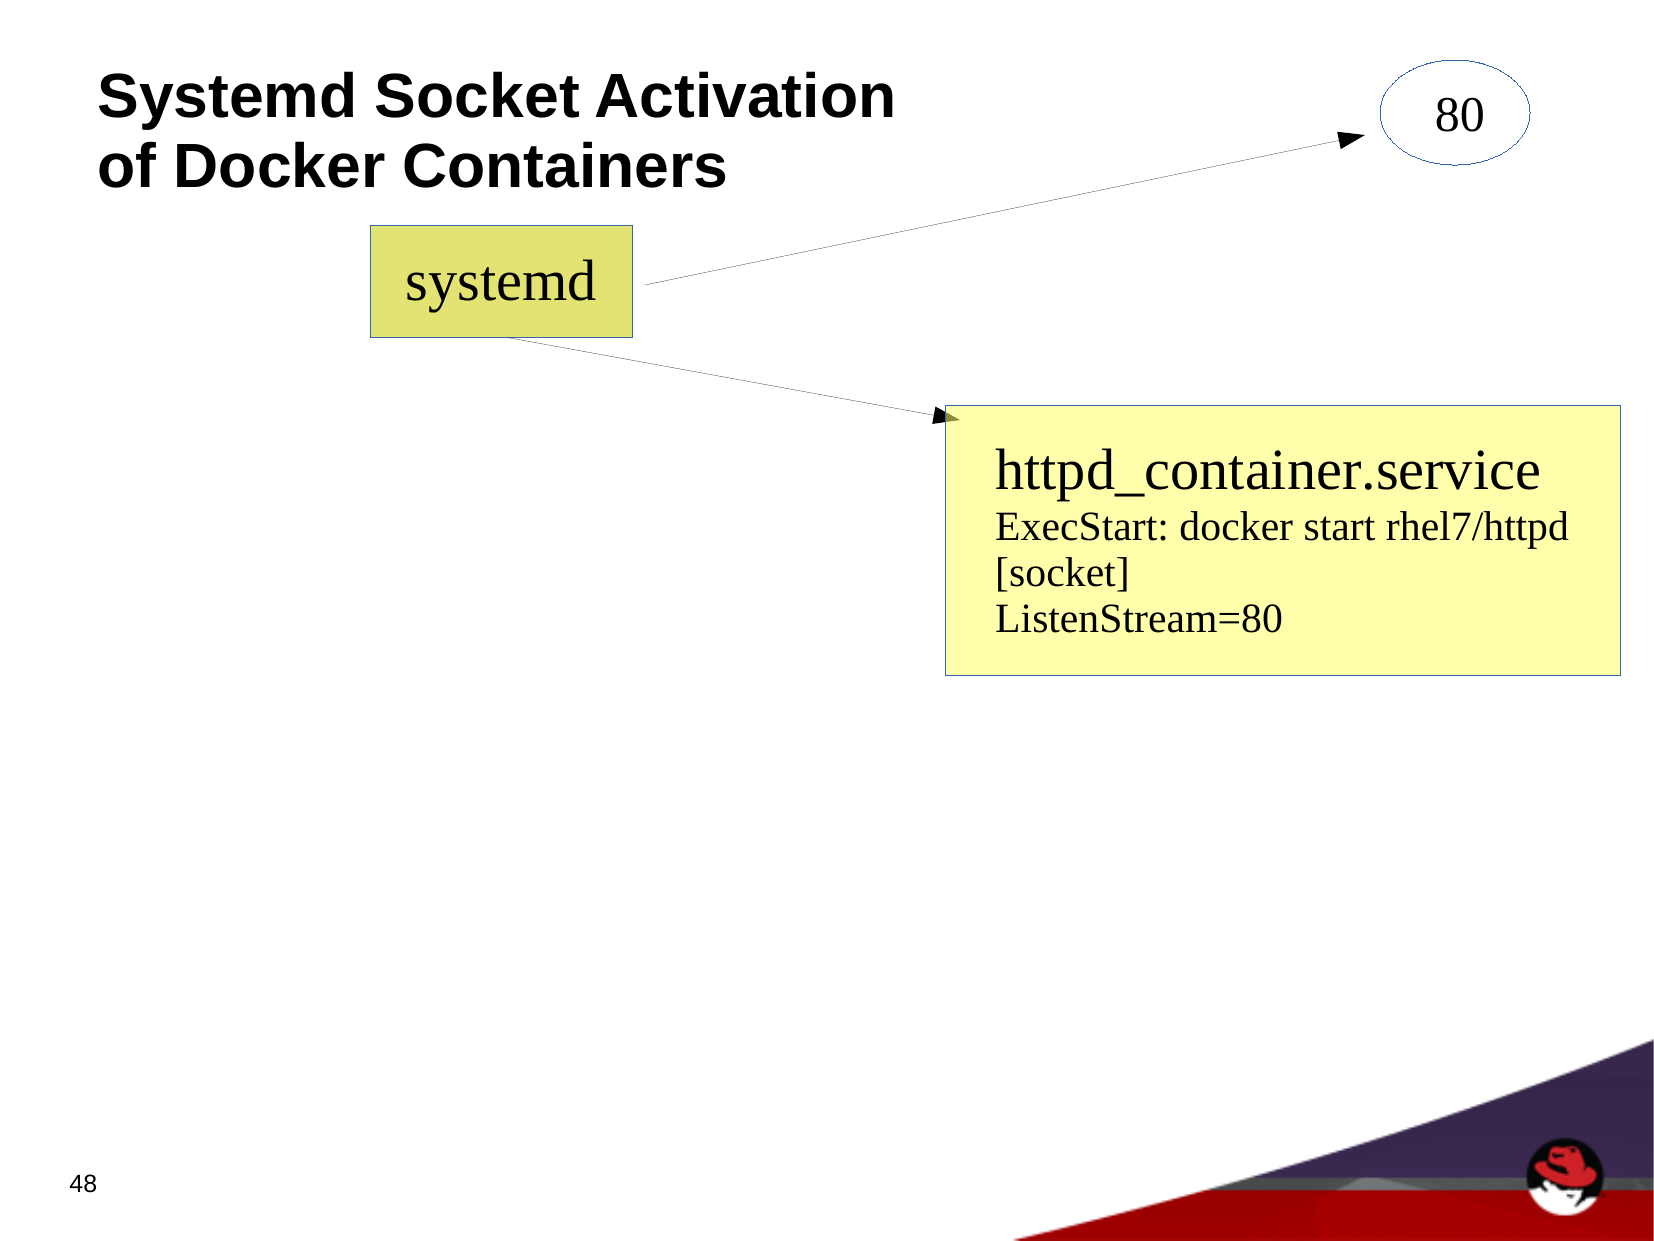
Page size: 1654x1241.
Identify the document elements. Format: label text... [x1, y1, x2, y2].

text_box Systemd Socket Activation of Docker Containers [82, 30, 1571, 233]
picture [1012, 1036, 1654, 1241]
text_box httpd_container.service ExecStart: docker start rhel7/httpd [socket] ListenStream=80 [945, 405, 1621, 676]
text_box systemd [370, 225, 633, 338]
text_box 80 [1420, 79, 1501, 155]
